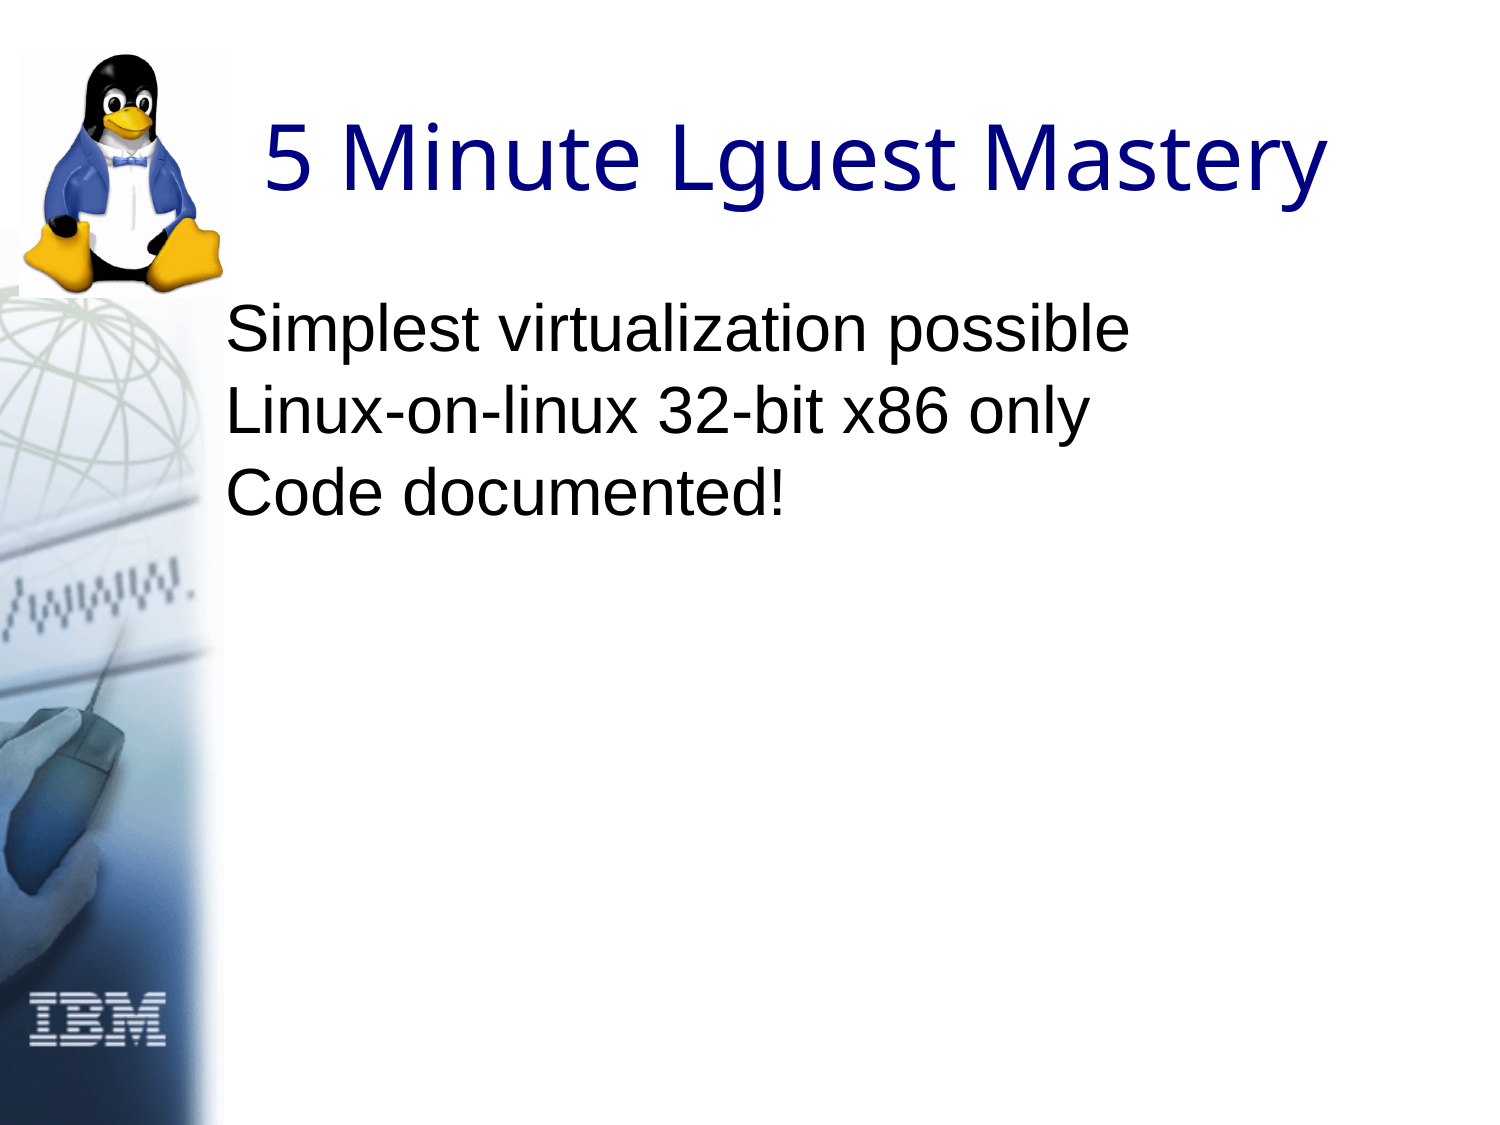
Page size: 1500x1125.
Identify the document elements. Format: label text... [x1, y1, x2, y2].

list Simplest virtualization possible Linux-on-linux 32-bit x86 only Code documented! [225, 299, 1463, 991]
title 5 Minute Lguest Mastery [262, 37, 1413, 273]
